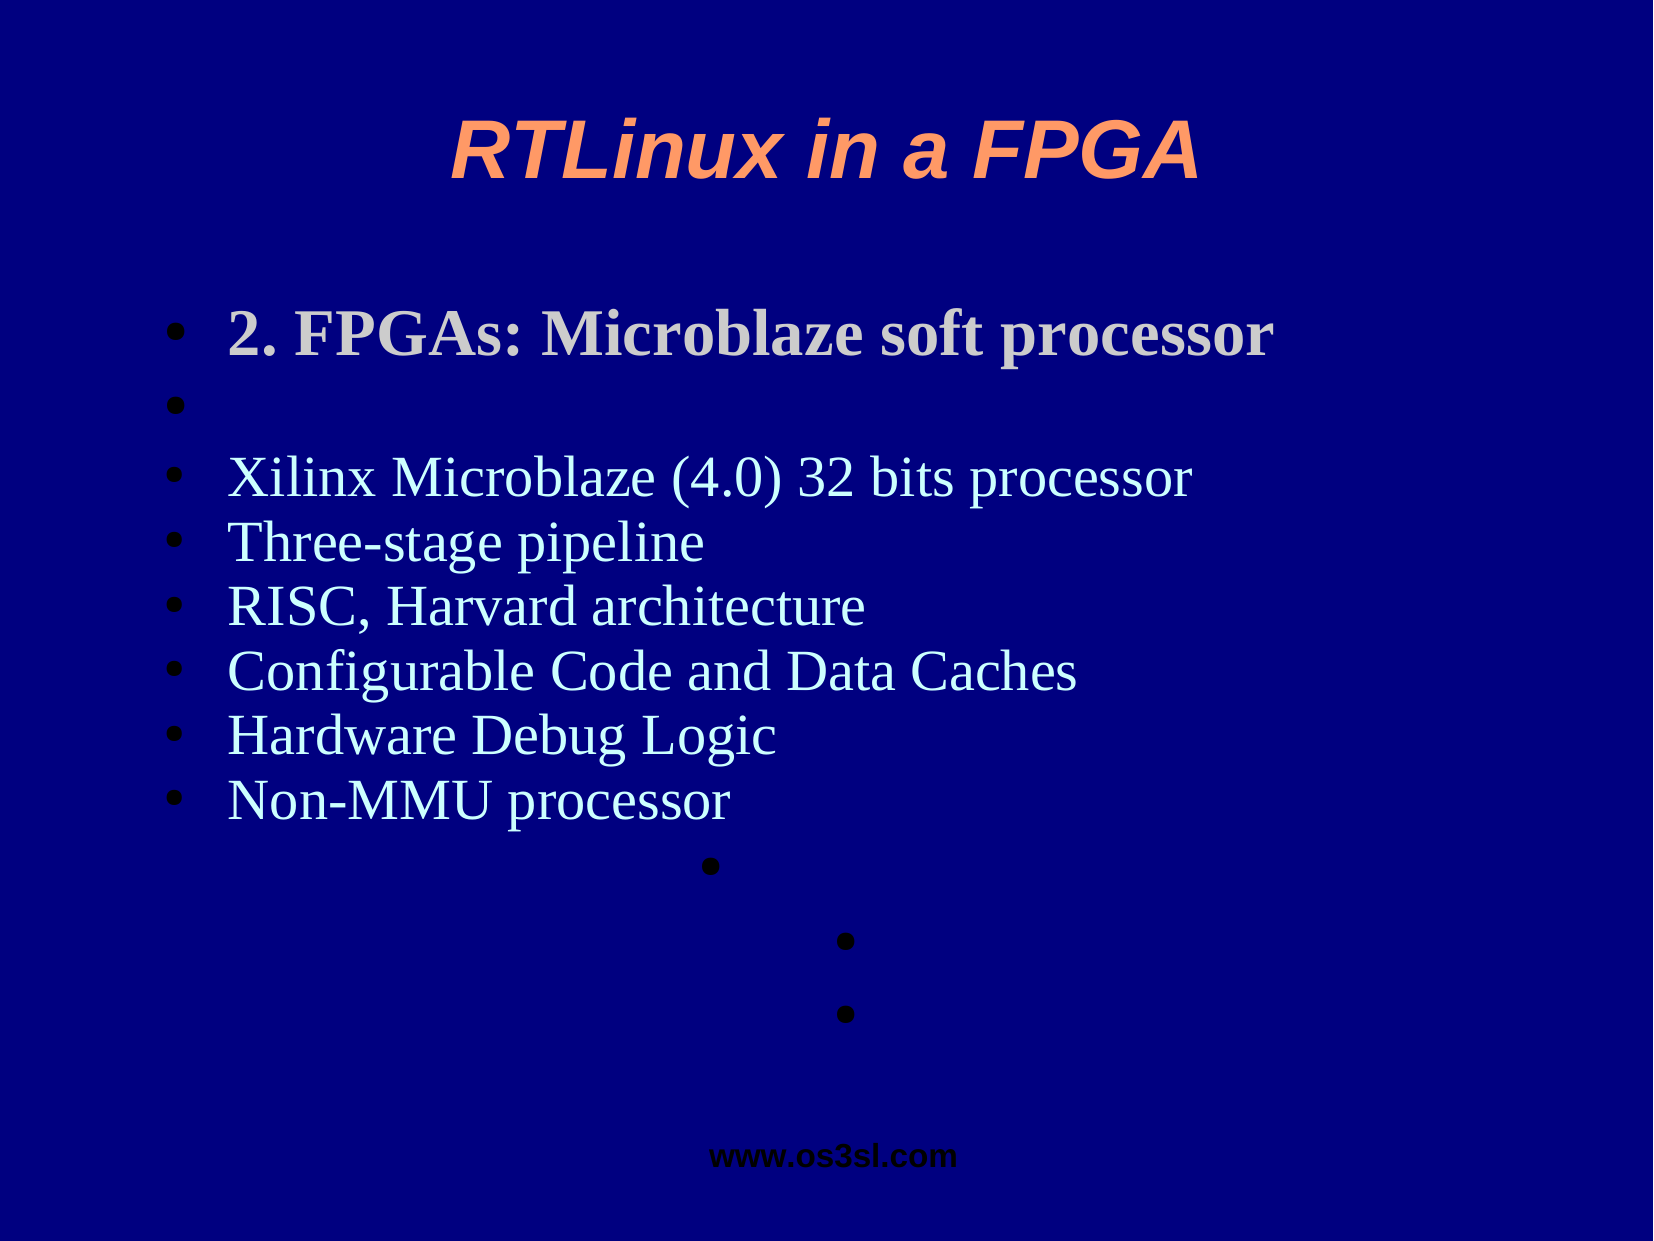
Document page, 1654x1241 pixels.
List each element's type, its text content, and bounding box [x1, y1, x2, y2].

text_box www.os3sl.com [709, 1137, 959, 1199]
subtitle 2. FPGAs: Microblaze soft processor Xilinx Microblaze (4.0) 32 bits processor Three-stage pipeline RISC, Harvard architecture Configurable Code and Data Caches Hardware Debug Logic Non-MMU processor [150, 187, 1589, 1163]
title RTLinux in a FPGA [121, 46, 1534, 254]
